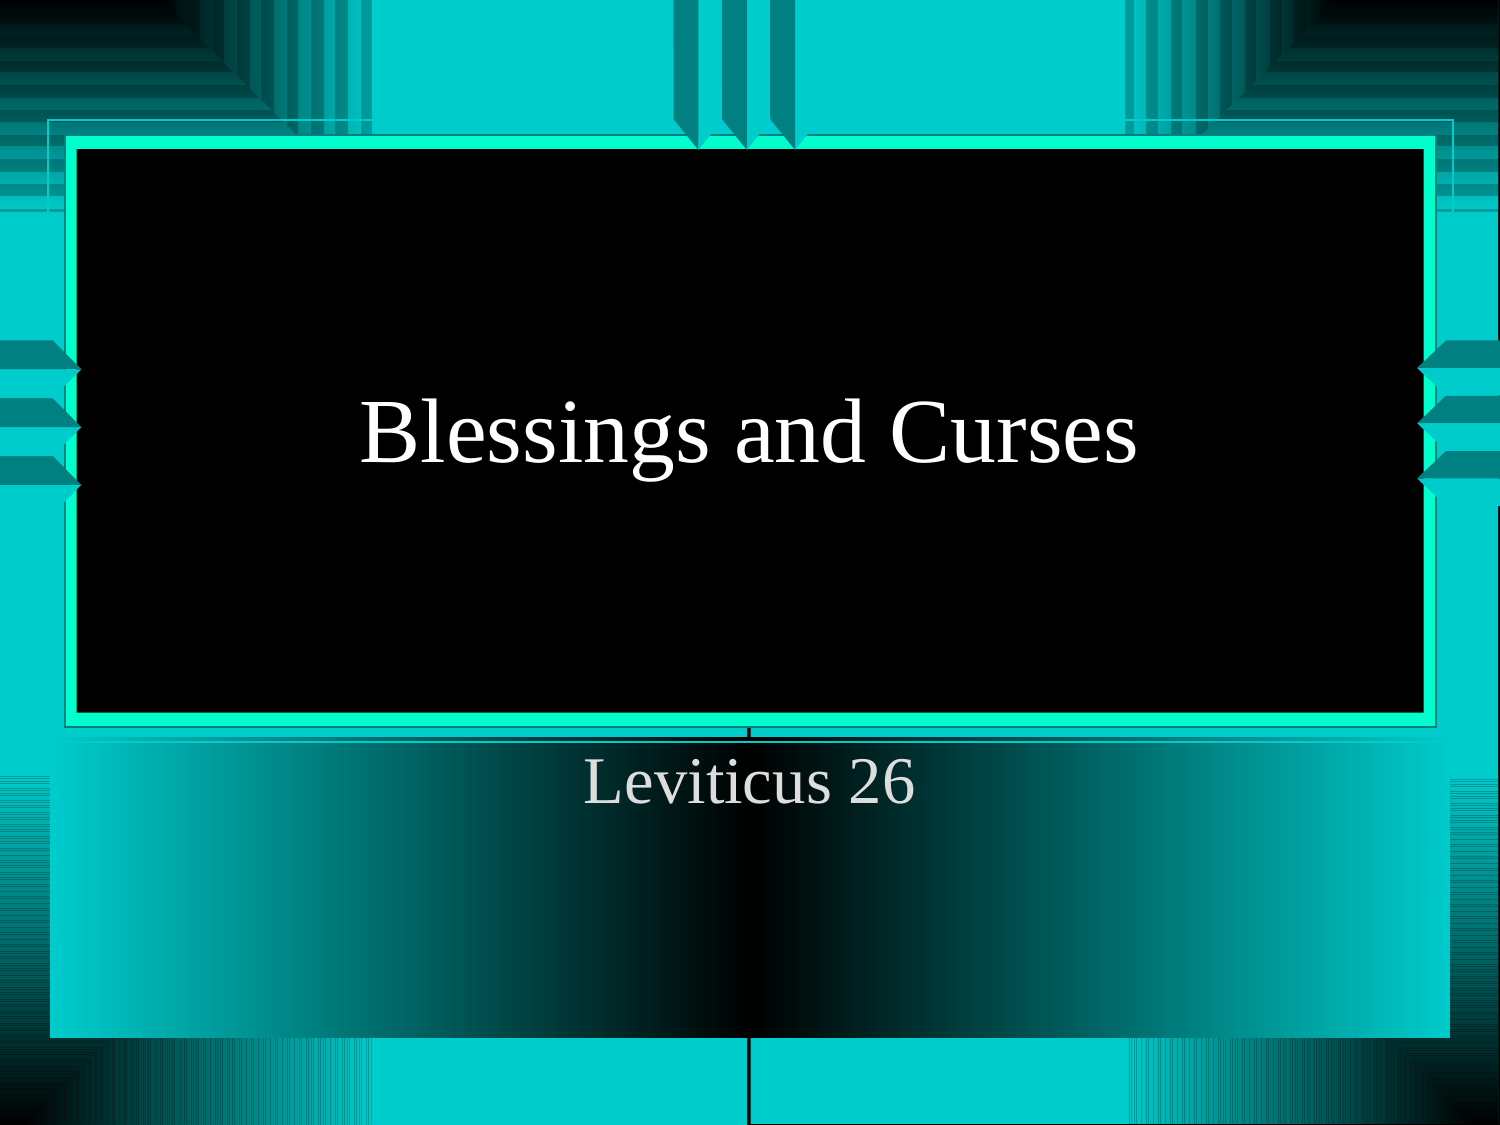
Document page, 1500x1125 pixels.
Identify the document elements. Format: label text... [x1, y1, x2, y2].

title Blessings and Curses [118, 337, 1382, 526]
subtitle Leviticus 26 [223, 637, 1277, 926]
